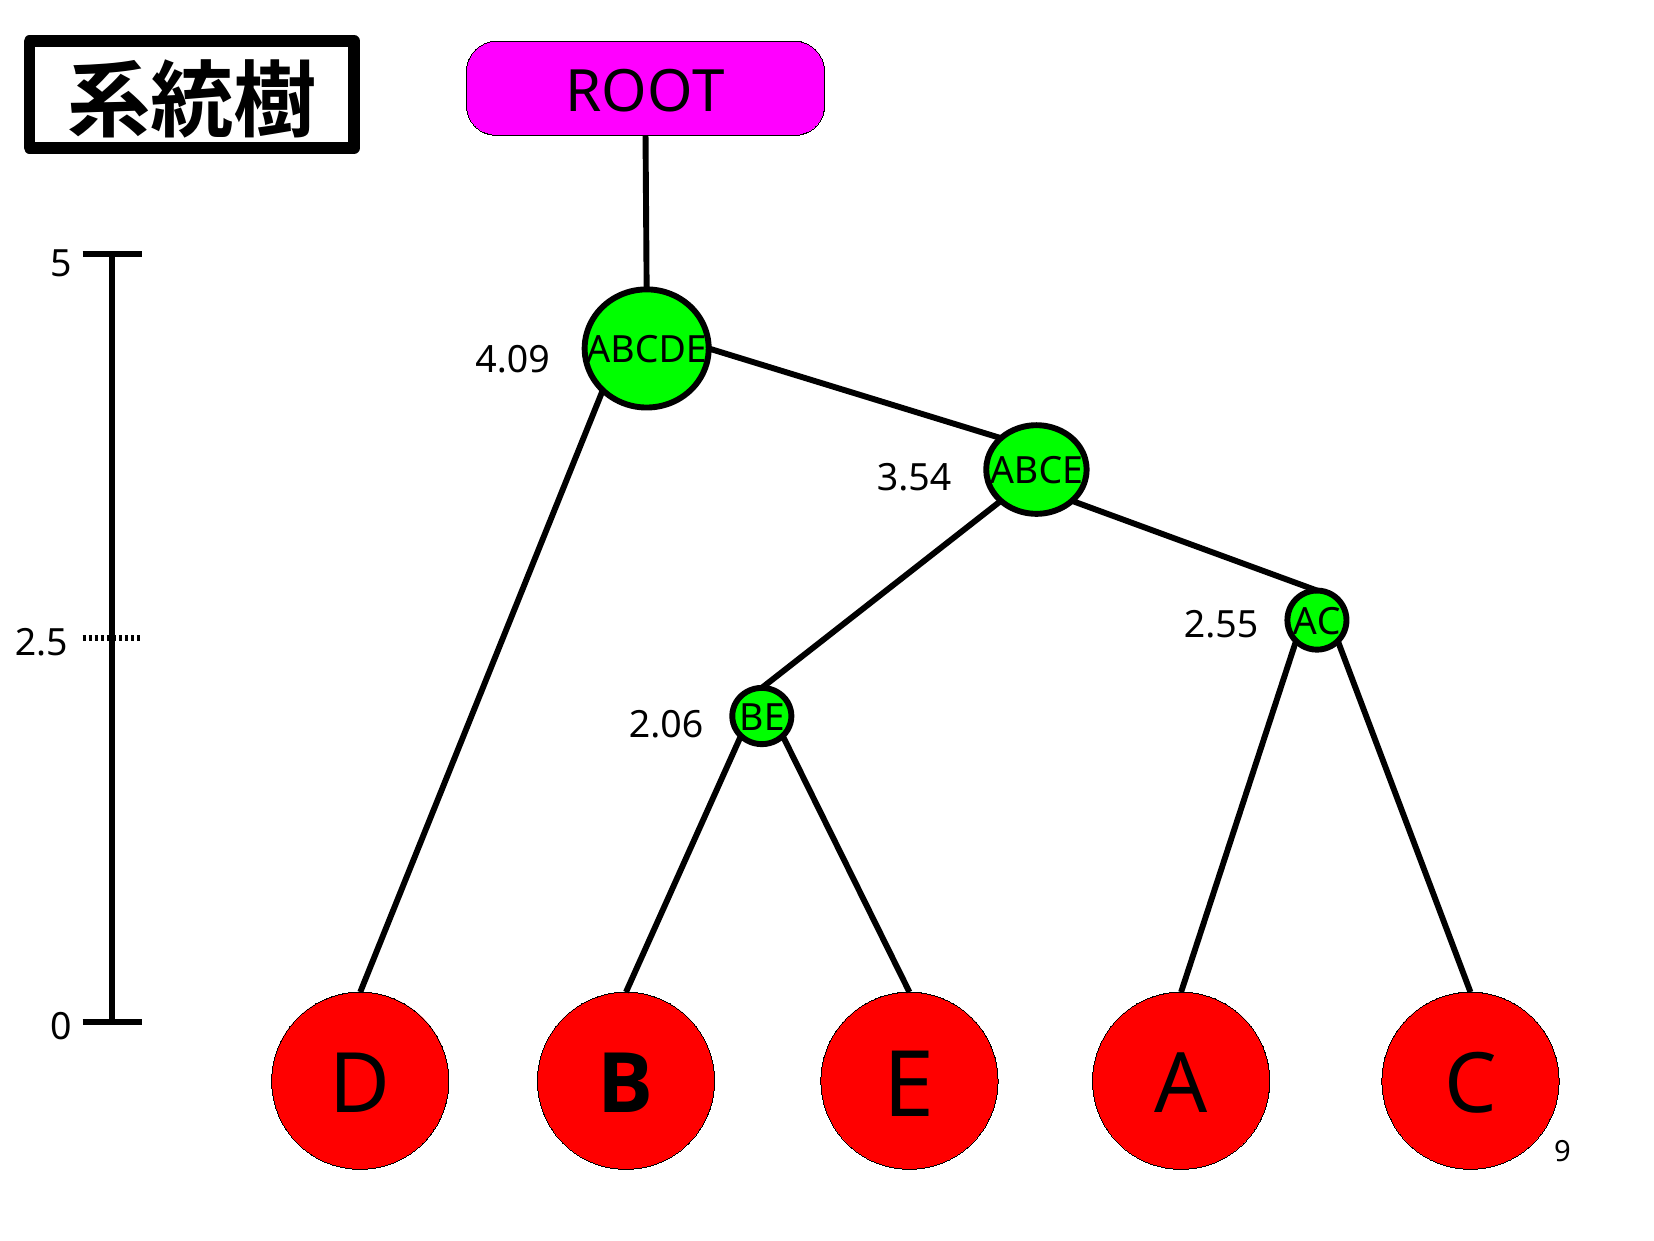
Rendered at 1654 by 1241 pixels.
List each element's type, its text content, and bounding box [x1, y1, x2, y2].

text_box AC [1323, 591, 1347, 649]
text_box 2.5 [0, 608, 107, 664]
text_box ABCE [986, 425, 1087, 514]
text_box ABCDE [584, 289, 709, 408]
text_box BE [762, 688, 792, 745]
text_box 4.09 [460, 324, 579, 380]
text_box E [820, 992, 999, 1170]
text_box ROOT [466, 41, 825, 136]
text_box B [537, 992, 715, 1170]
text_box 系統樹 [29, 41, 355, 148]
text_box 2.06 [614, 689, 762, 786]
text_box 3.54 [862, 442, 981, 514]
text_box 0 [35, 992, 95, 1048]
text_box 5 [35, 229, 130, 290]
text_box D [271, 992, 449, 1170]
text_box C [1381, 992, 1560, 1170]
text_box A [1092, 992, 1270, 1170]
text_box 2.55 [1169, 590, 1323, 656]
